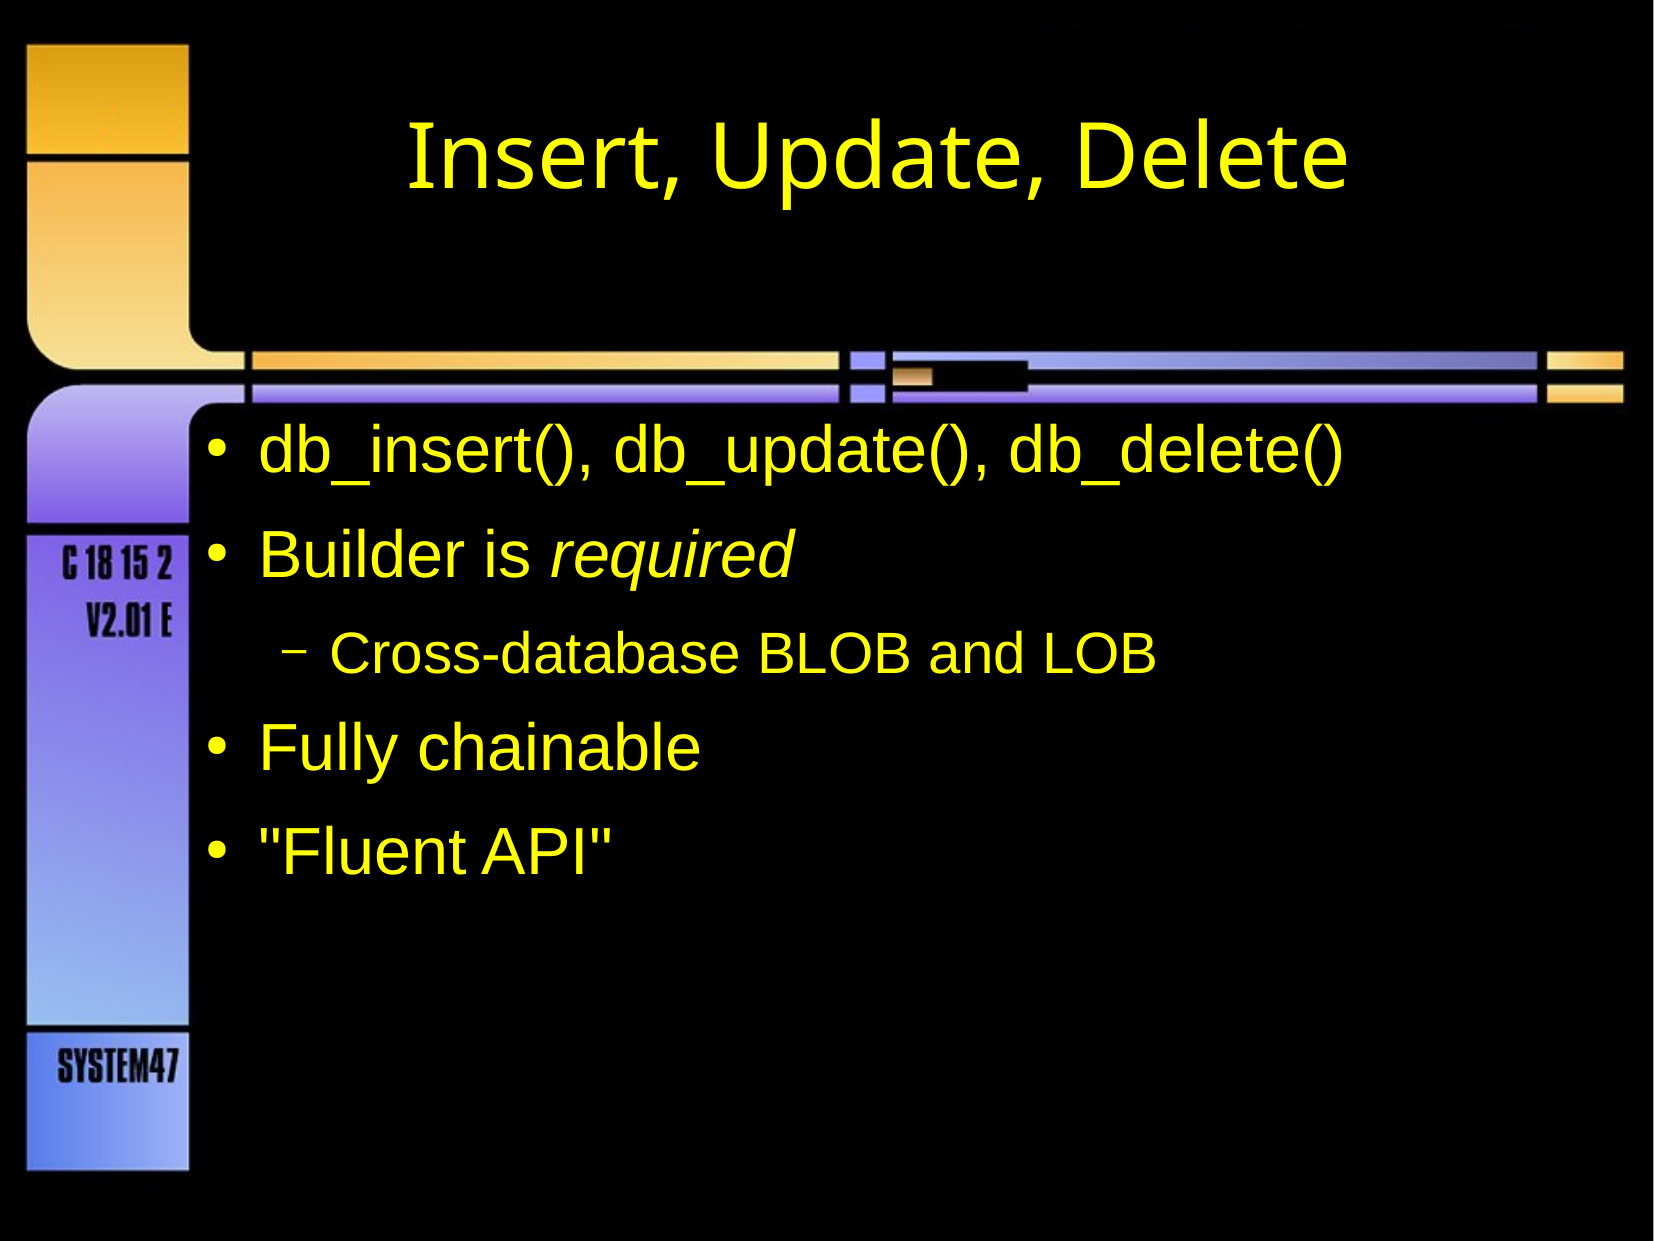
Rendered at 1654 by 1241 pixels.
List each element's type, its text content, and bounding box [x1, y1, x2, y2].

list db_insert(), db_update(), db_delete() Builder is required Cross-database BLOB and LOB Fully chainable "Fluent API" [187, 412, 1571, 1109]
title Insert, Update, Delete [187, 49, 1571, 257]
picture [0, 0, 1654, 1241]
